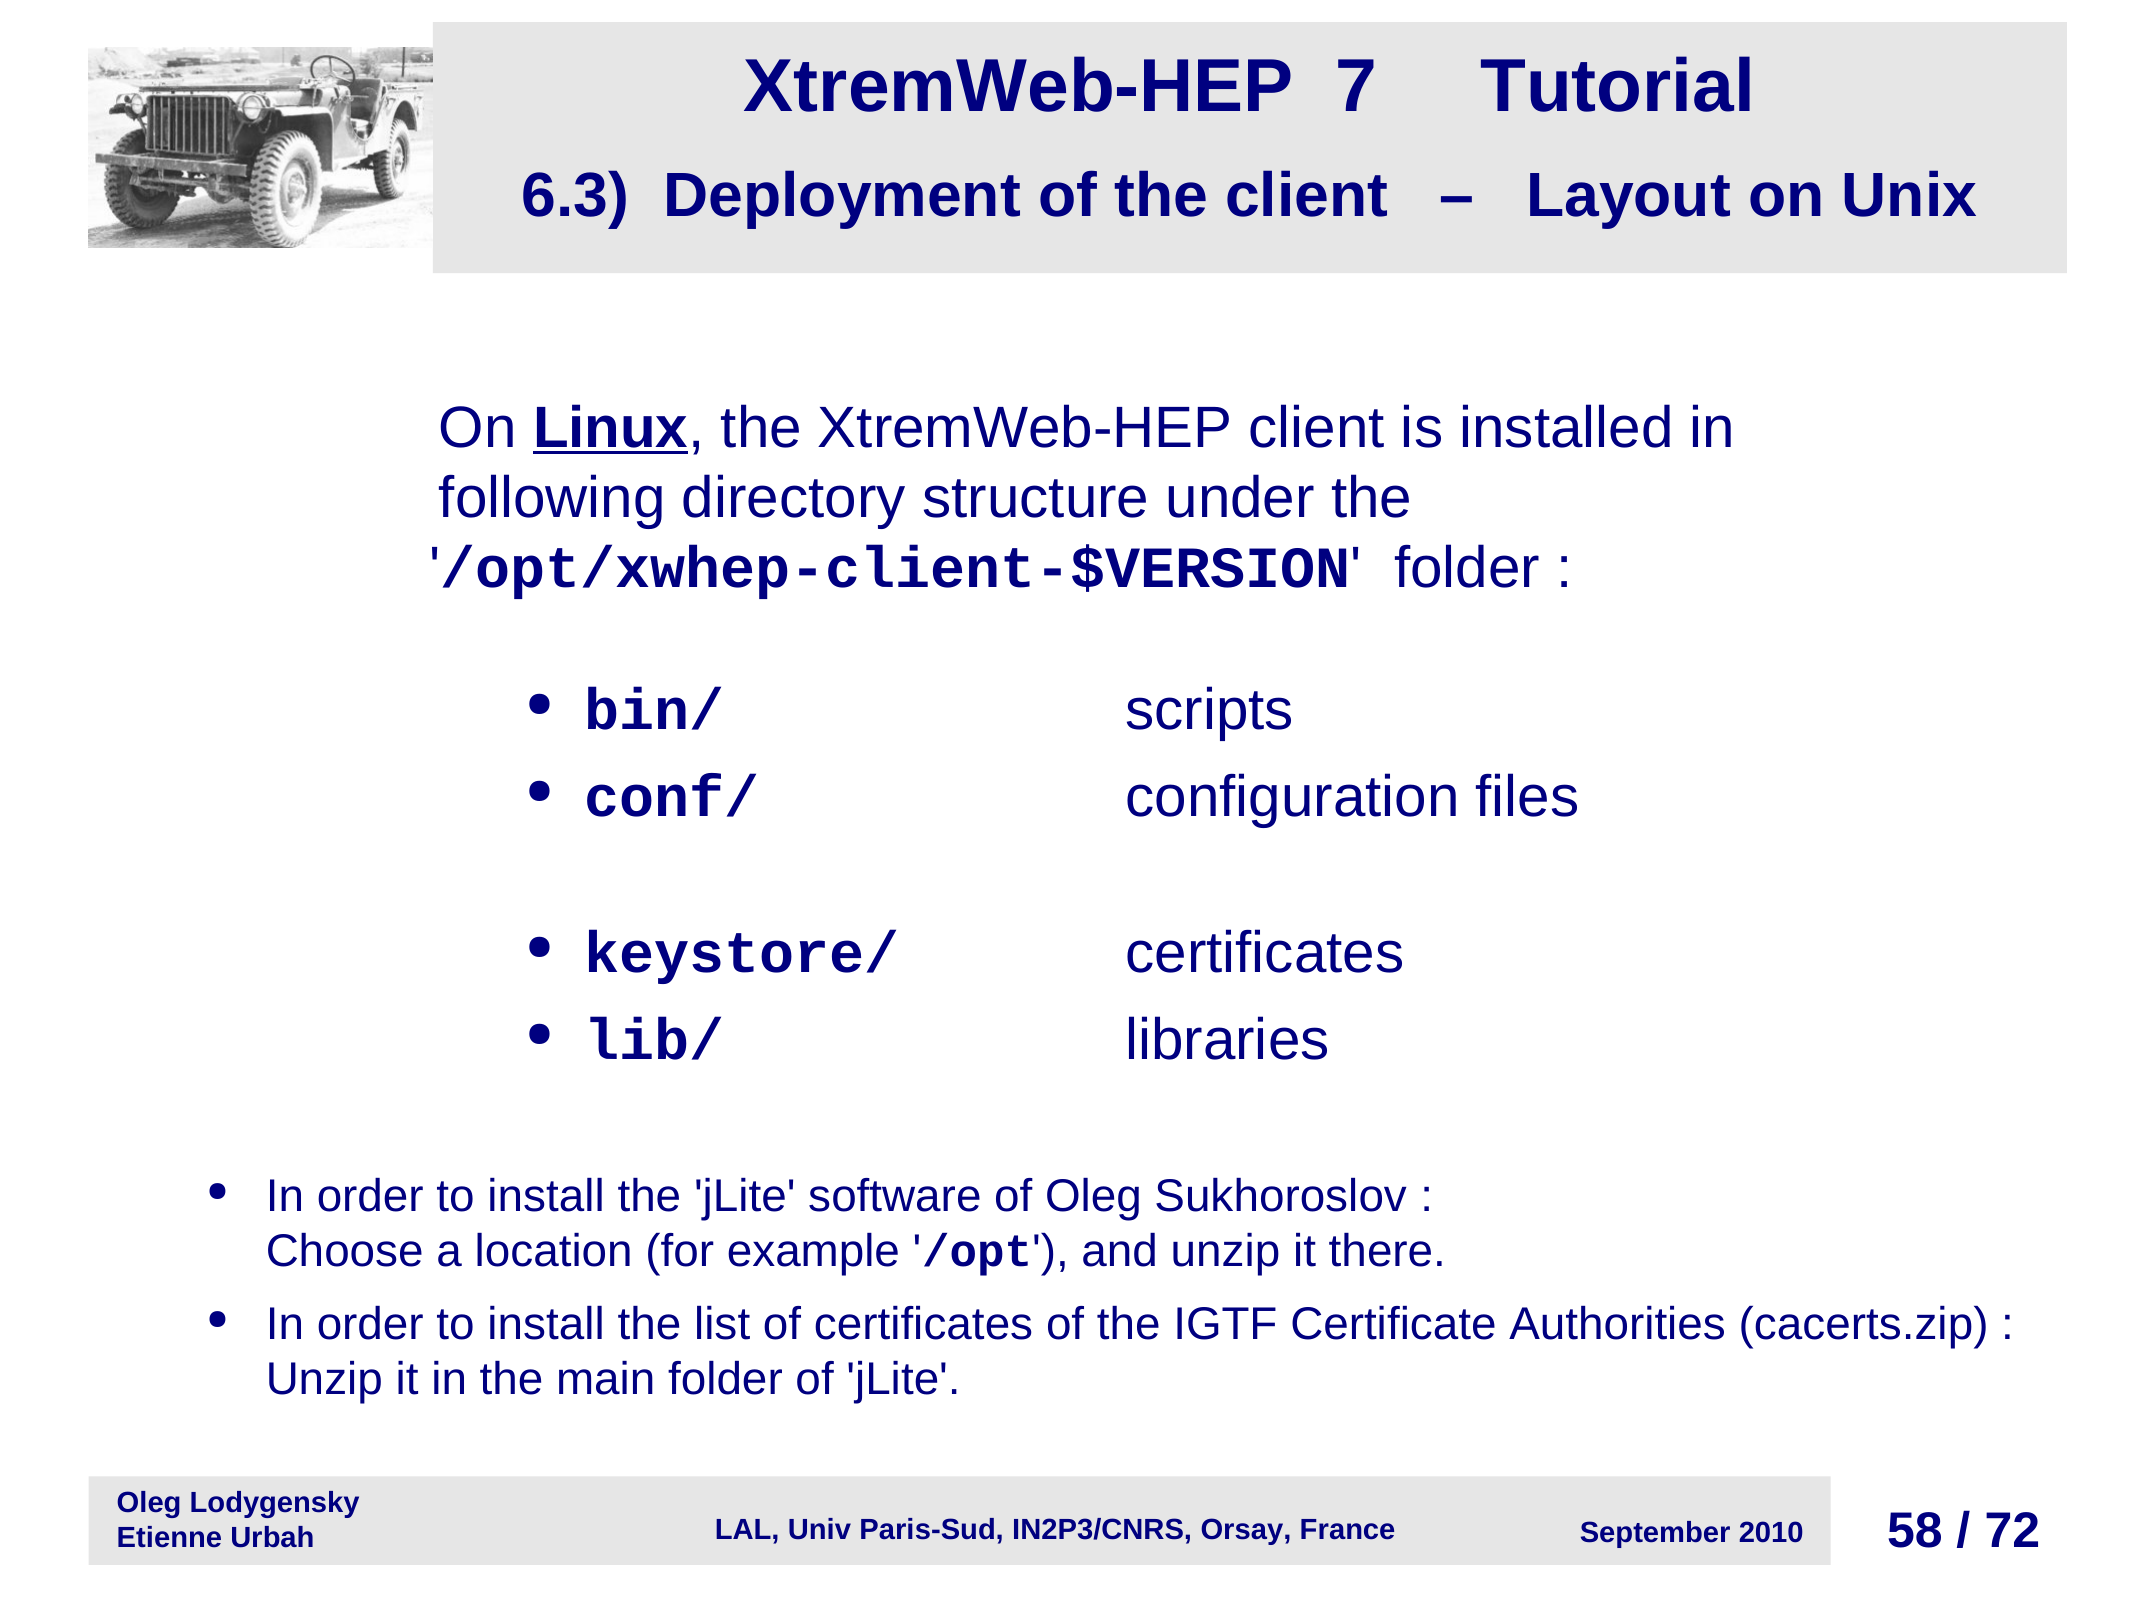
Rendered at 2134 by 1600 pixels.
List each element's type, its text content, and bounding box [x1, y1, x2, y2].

title 6.3) Deployment of the client – Layout on Unix [442, 118, 2067, 266]
text_box scripts configuration files certificates libraries [1116, 603, 1870, 1063]
text_box bin/ conf/ keystore/ lib/ [525, 618, 910, 1072]
text_box On Linux, the XtremWeb-HEP client is installed in following directory structure under the '/opt/xwhep-client-$VERSION' folder : [429, 389, 1751, 618]
picture [88, 47, 433, 248]
text_box In order to install the 'jLite' software of Oleg Sukhoroslov : Choose a location (for example '/opt'), and unzip it there. In order to install the list of certificates of the IGTF Certificate Authorities (cacerts.zip) : Unzip it in the main folder of 'jLite'. [191, 1150, 2038, 1419]
